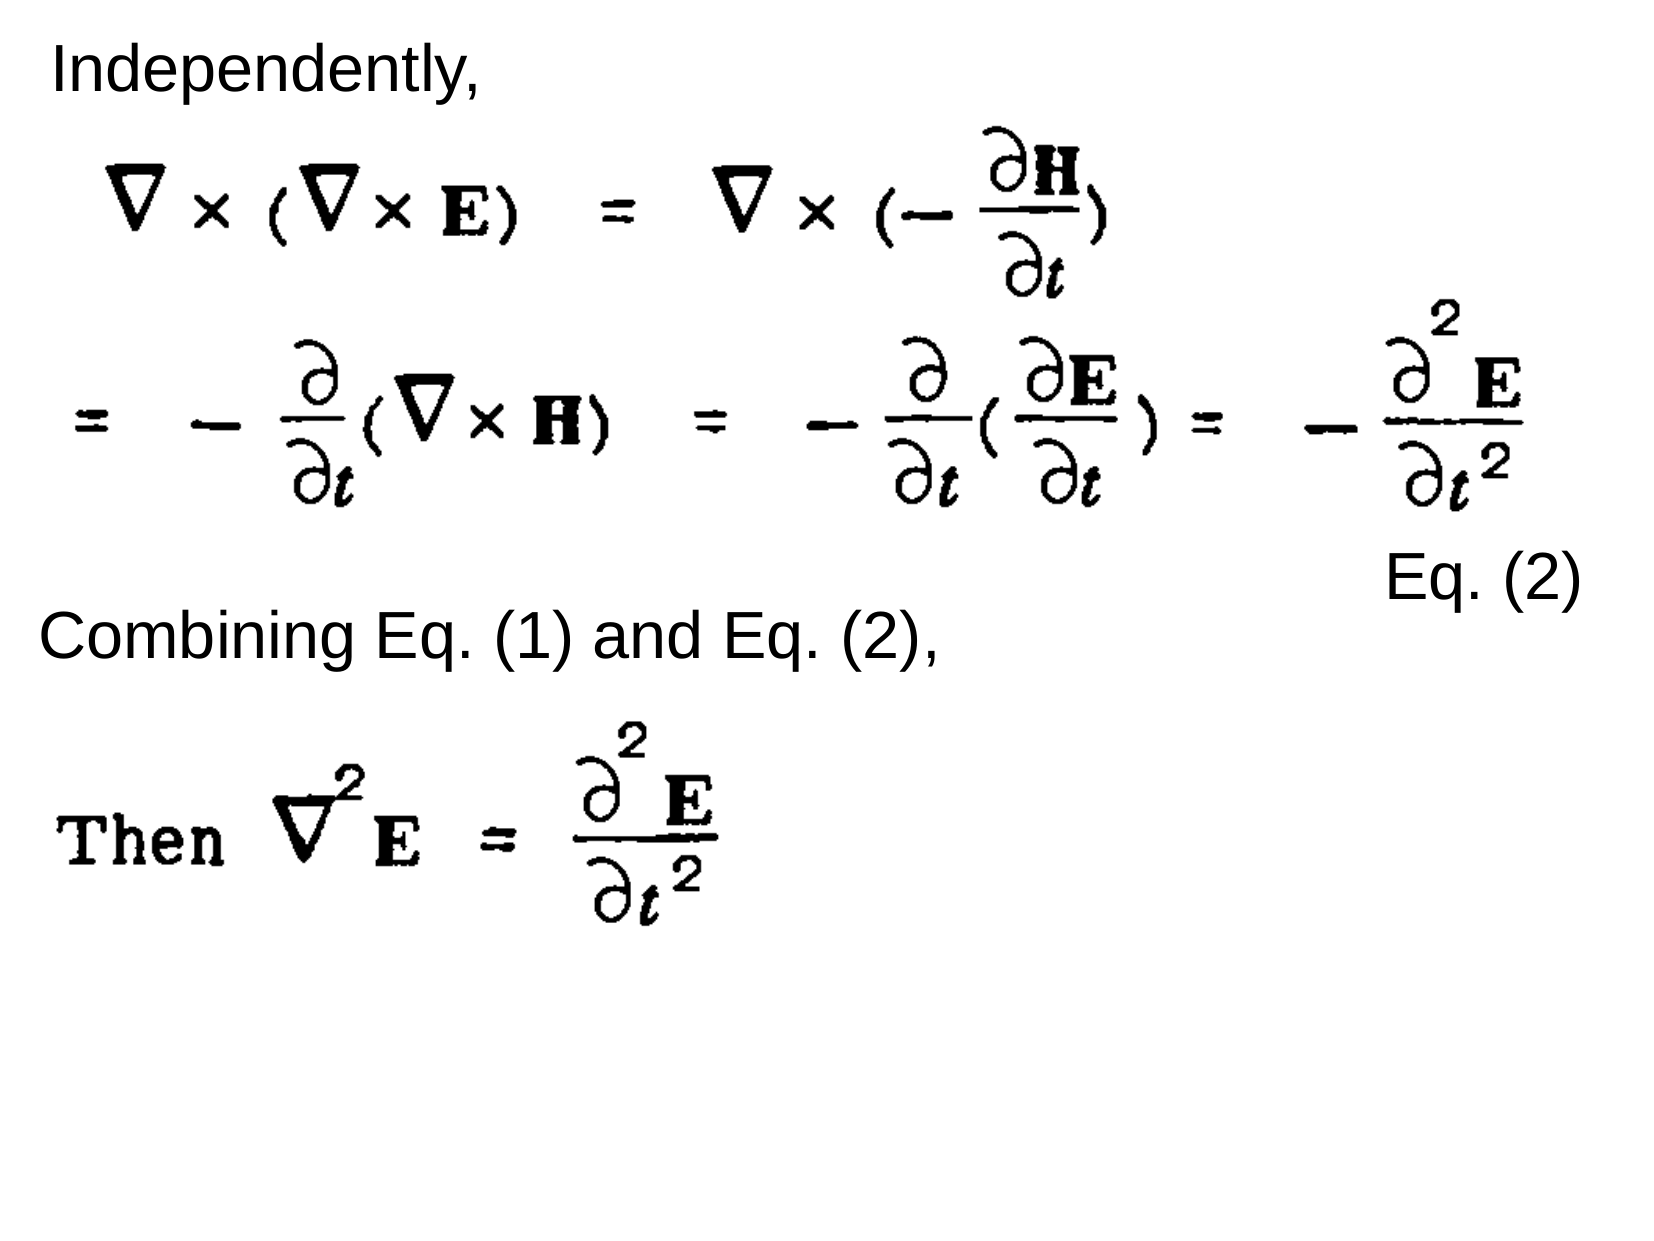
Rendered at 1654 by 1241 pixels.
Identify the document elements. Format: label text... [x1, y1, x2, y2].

text_box Combining Eq. (1) and Eq. (2), [23, 590, 1560, 768]
text_box Eq. (2) [63, 531, 1599, 709]
text_box Independently, [35, 23, 1571, 201]
picture [63, 106, 1560, 531]
picture [35, 768, 742, 934]
